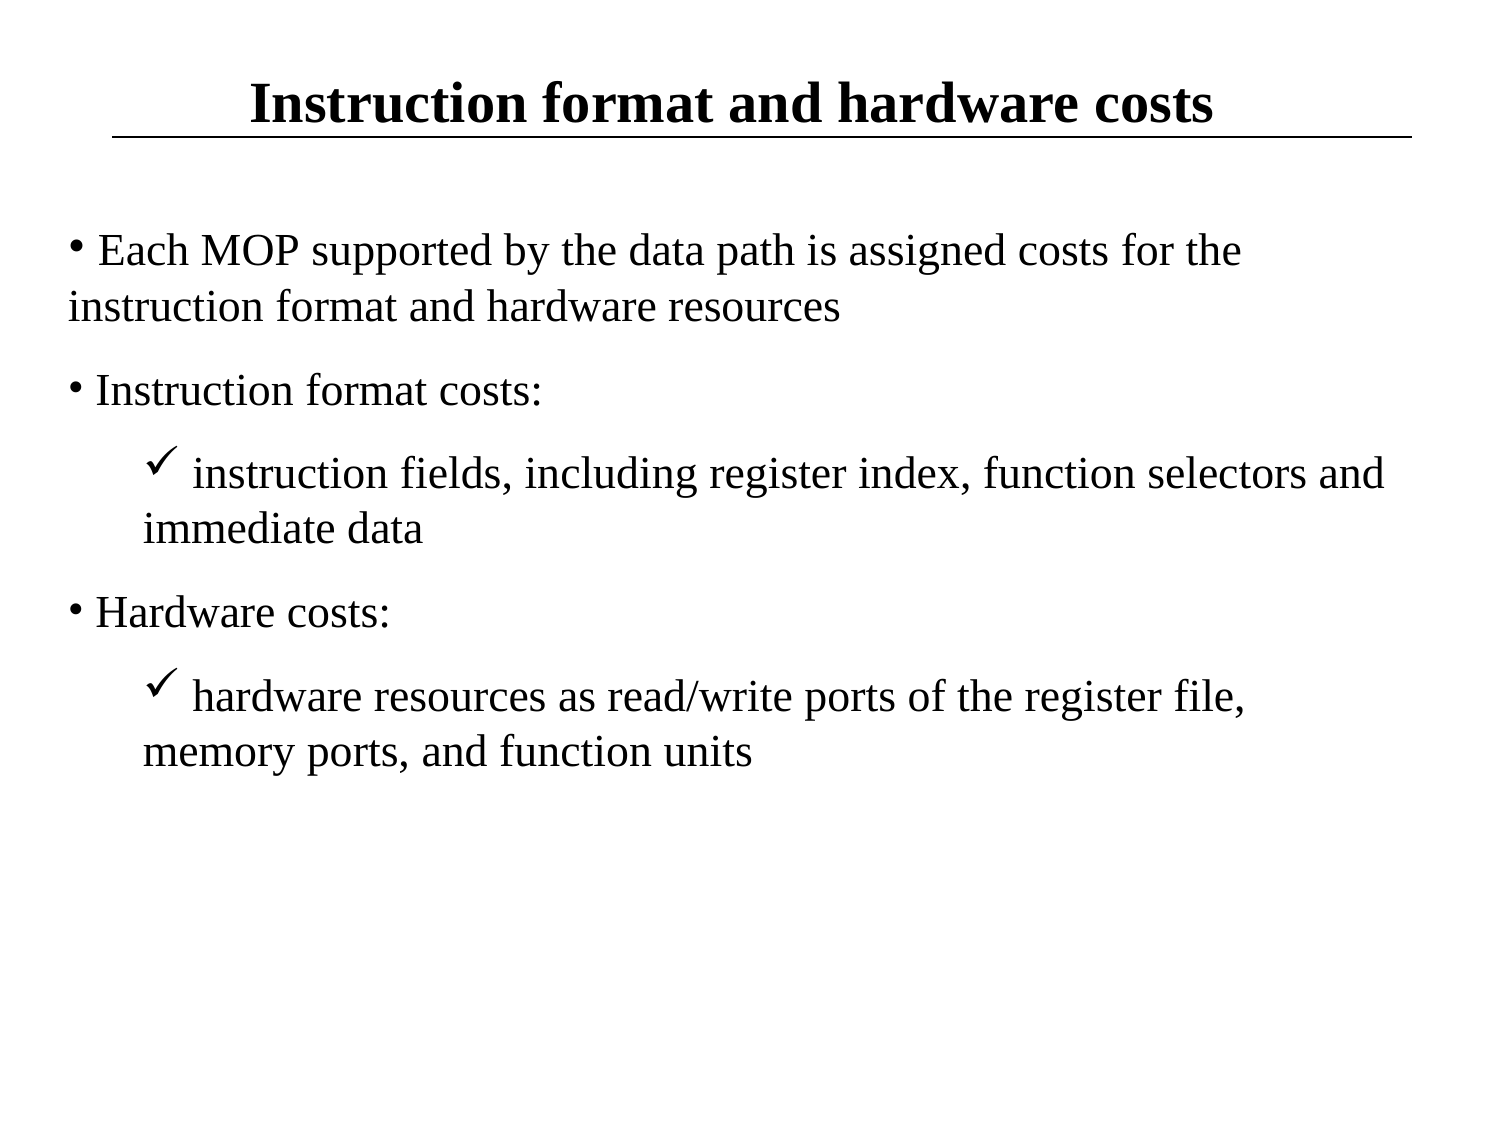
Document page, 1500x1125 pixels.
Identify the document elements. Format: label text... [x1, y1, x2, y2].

text_box Each MOP supported by the data path is assigned costs for the instruction format and hardware resources Instruction format costs: instruction fields, including register index, function selectors and immediate data Hardware costs: hardware resources as read/write ports of the register file, memory ports, and function units [53, 208, 1418, 783]
title Instruction format and hardware costs [135, 138, 1329, 144]
title Instruction format and hardware costs [135, 54, 1329, 136]
